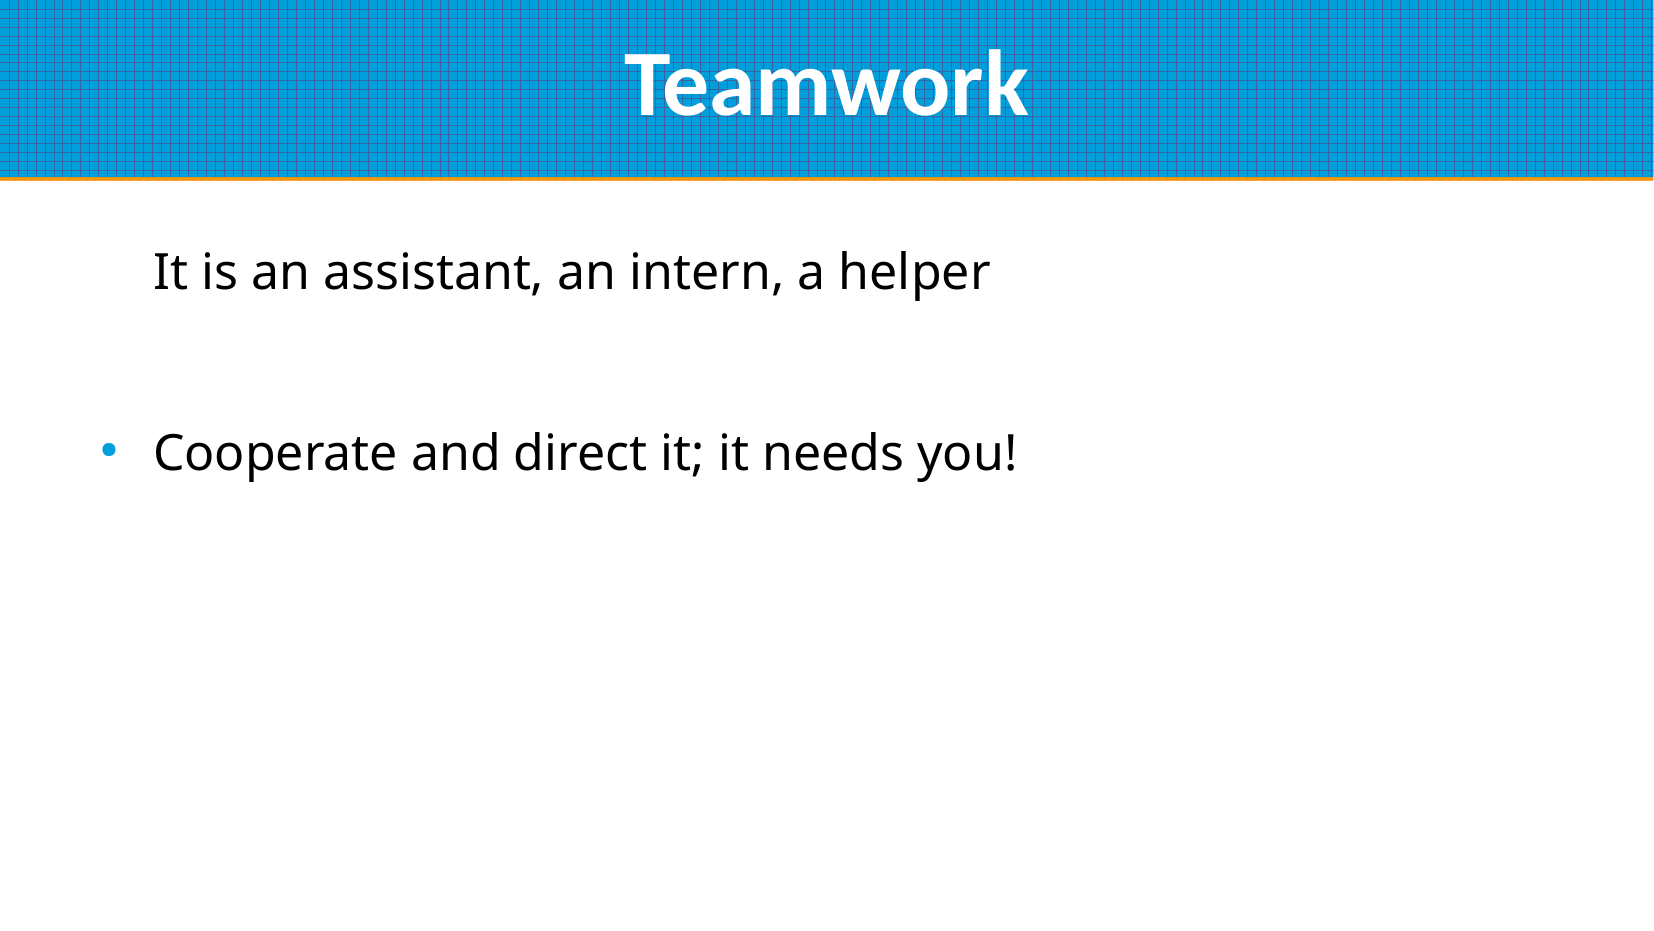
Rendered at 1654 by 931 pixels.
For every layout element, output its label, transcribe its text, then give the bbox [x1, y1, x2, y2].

list It is an assistant, an intern, a helper Cooperate and direct it; it needs you! [82, 236, 1563, 811]
title Teamwork [82, 14, 1571, 171]
